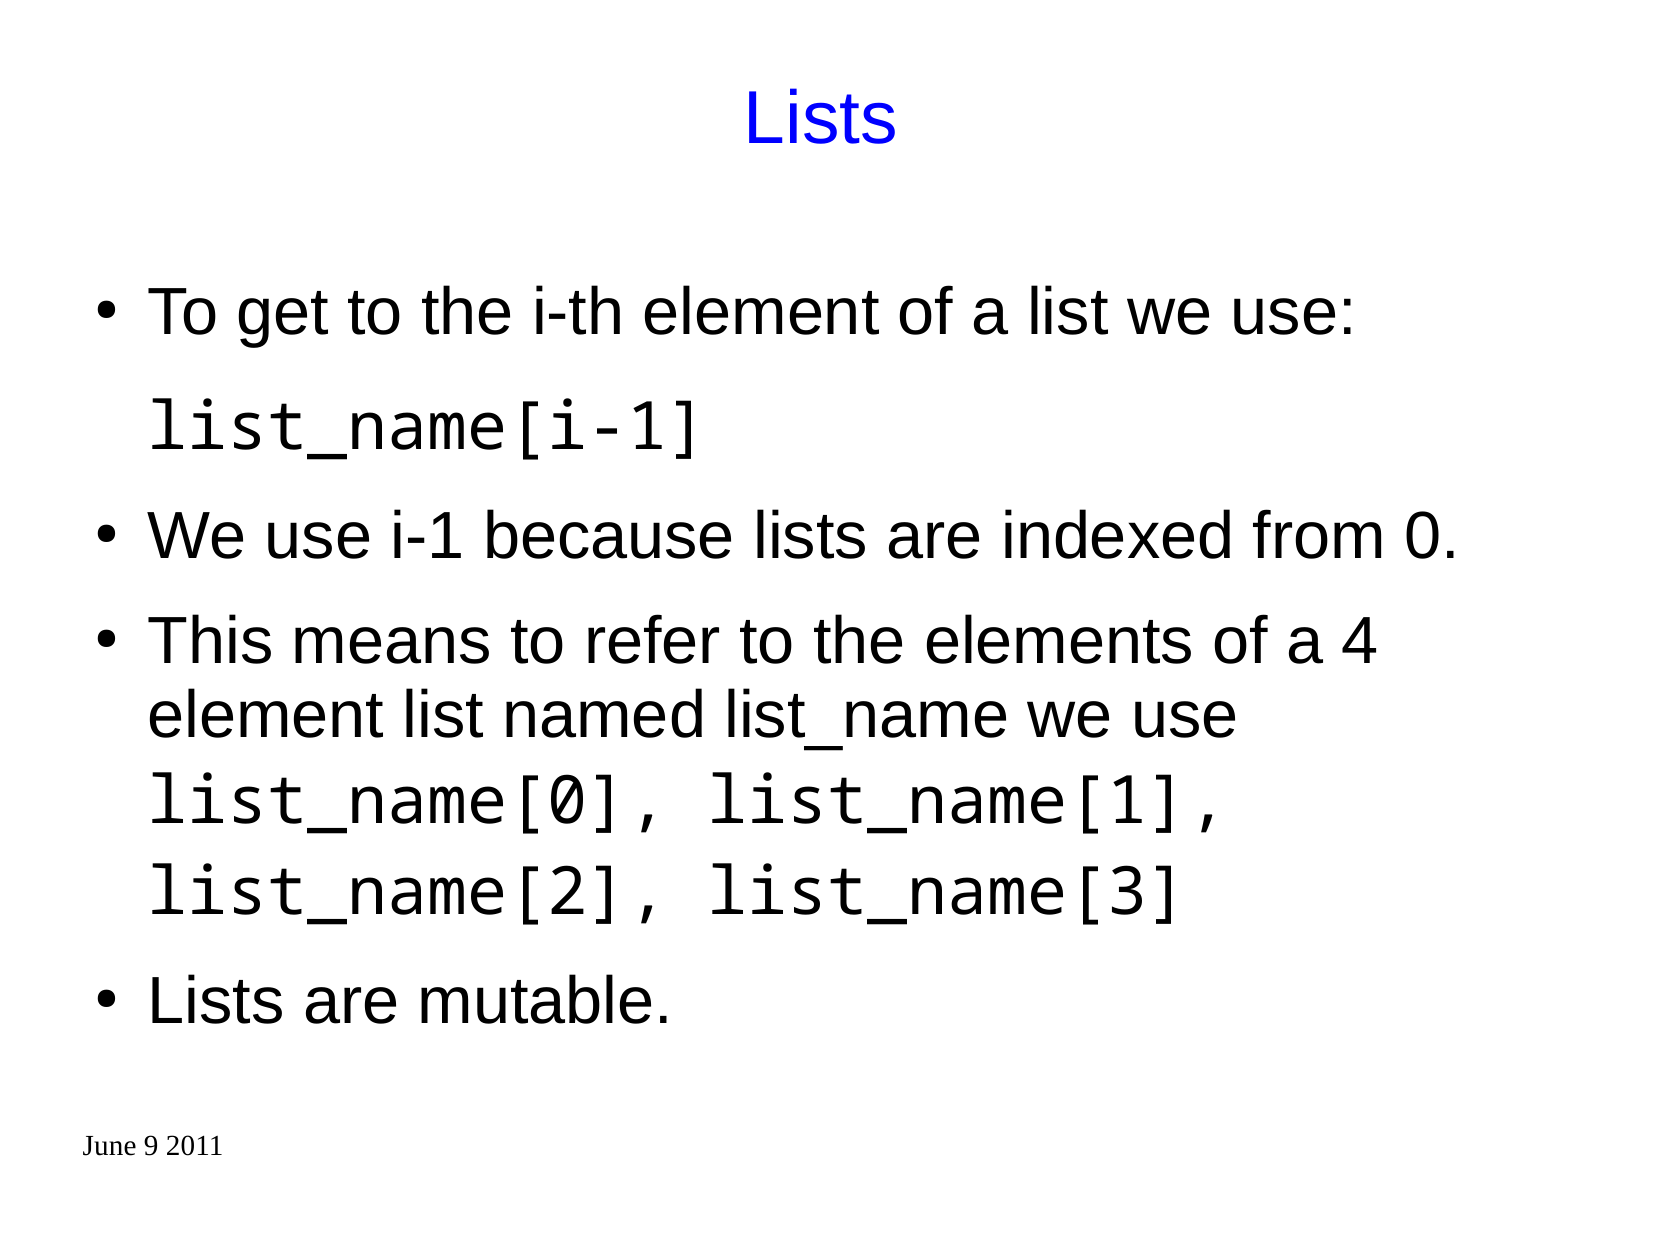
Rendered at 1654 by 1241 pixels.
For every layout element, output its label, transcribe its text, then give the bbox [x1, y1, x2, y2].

list To get to the i-th element of a list we use: list_name[i-1] We use i-1 because lists are indexed from 0. This means to refer to the elements of a 4 element list named list_name we use list_name[0], list_name[1], list_name[2], list_name[3] Lists are mutable. [76, 274, 1565, 1093]
title Lists [76, 58, 1565, 178]
